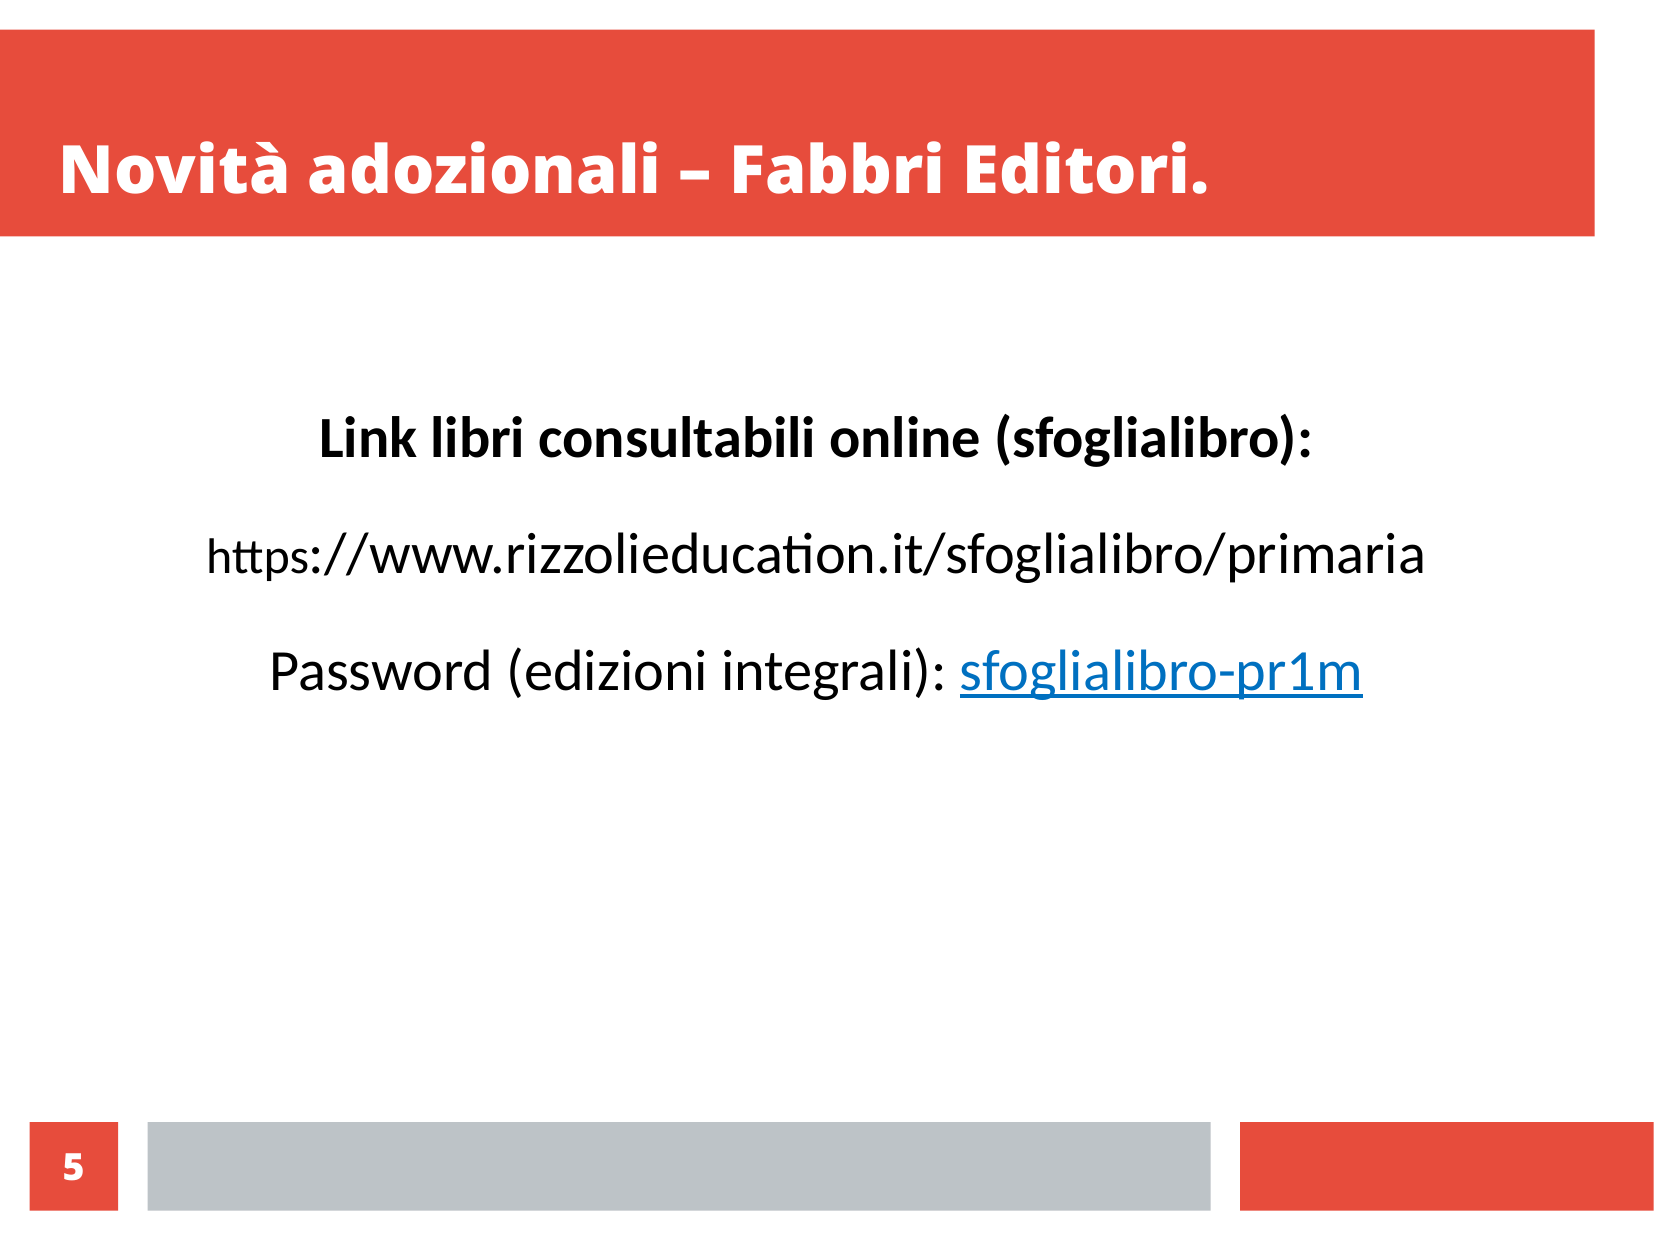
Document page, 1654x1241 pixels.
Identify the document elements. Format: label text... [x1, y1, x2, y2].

text_box Link libri consultabili online (sfoglialibro): https://www.rizzolieducation.it/sfoglialibro/primaria Password (edizioni integrali): sfoglialibro-pr1m [118, 347, 1515, 791]
text_box <numero> [29, 1122, 119, 1211]
title Novità adozionali – Fabbri Editori. [59, 59, 1595, 207]
